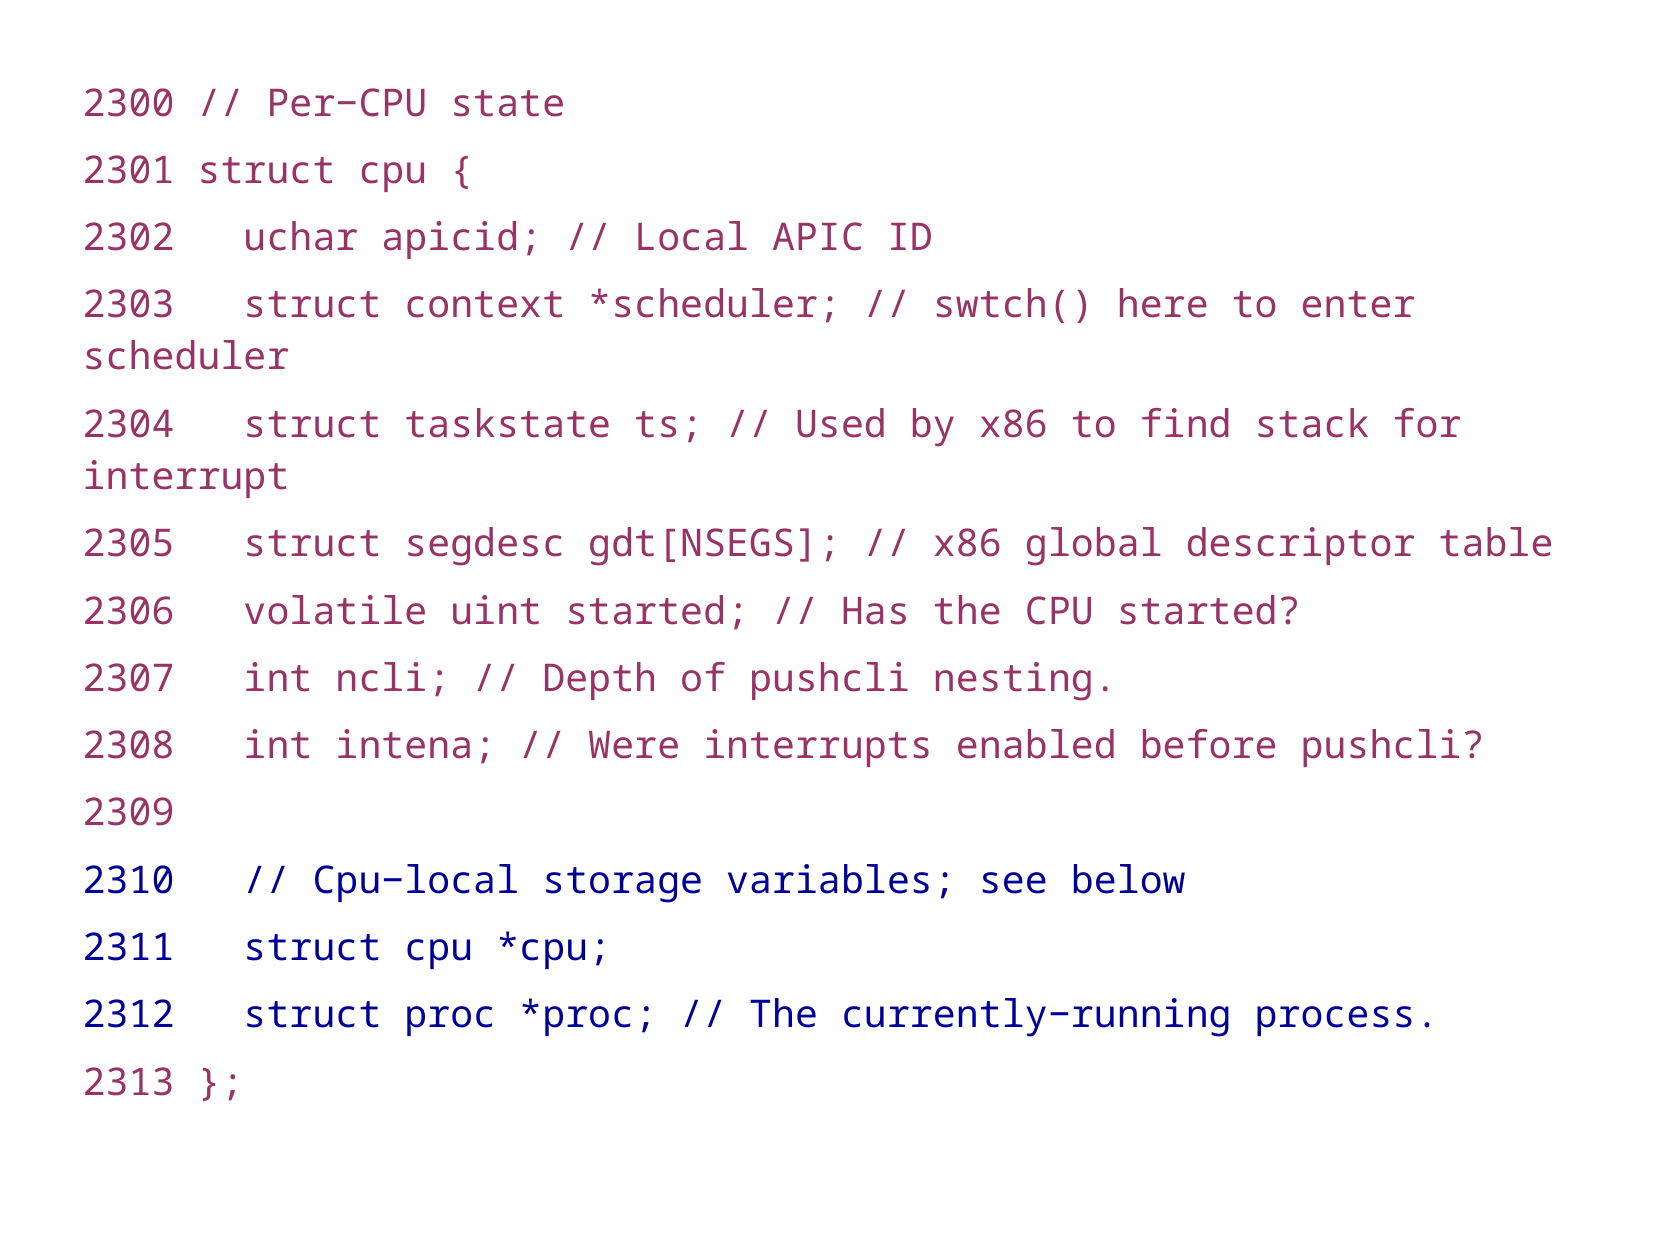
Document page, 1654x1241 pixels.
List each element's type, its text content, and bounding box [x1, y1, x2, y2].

list 2300 // Per−CPU state 2301 struct cpu { 2302 uchar apicid; // Local APIC ID 2303 struct context *scheduler; // swtch() here to enter scheduler 2304 struct taskstate ts; // Used by x86 to find stack for interrupt 2305 struct segdesc gdt[NSEGS]; // x86 global descriptor table 2306 volatile uint started; // Has the CPU started? 2307 int ncli; // Depth of pushcli nesting. 2308 int intena; // Were interrupts enabled before pushcli? 2309 2310 // Cpu−local storage variables; see below 2311 struct cpu *cpu; 2312 struct proc *proc; // The currently−running process. 2313 }; [82, 75, 1571, 1163]
